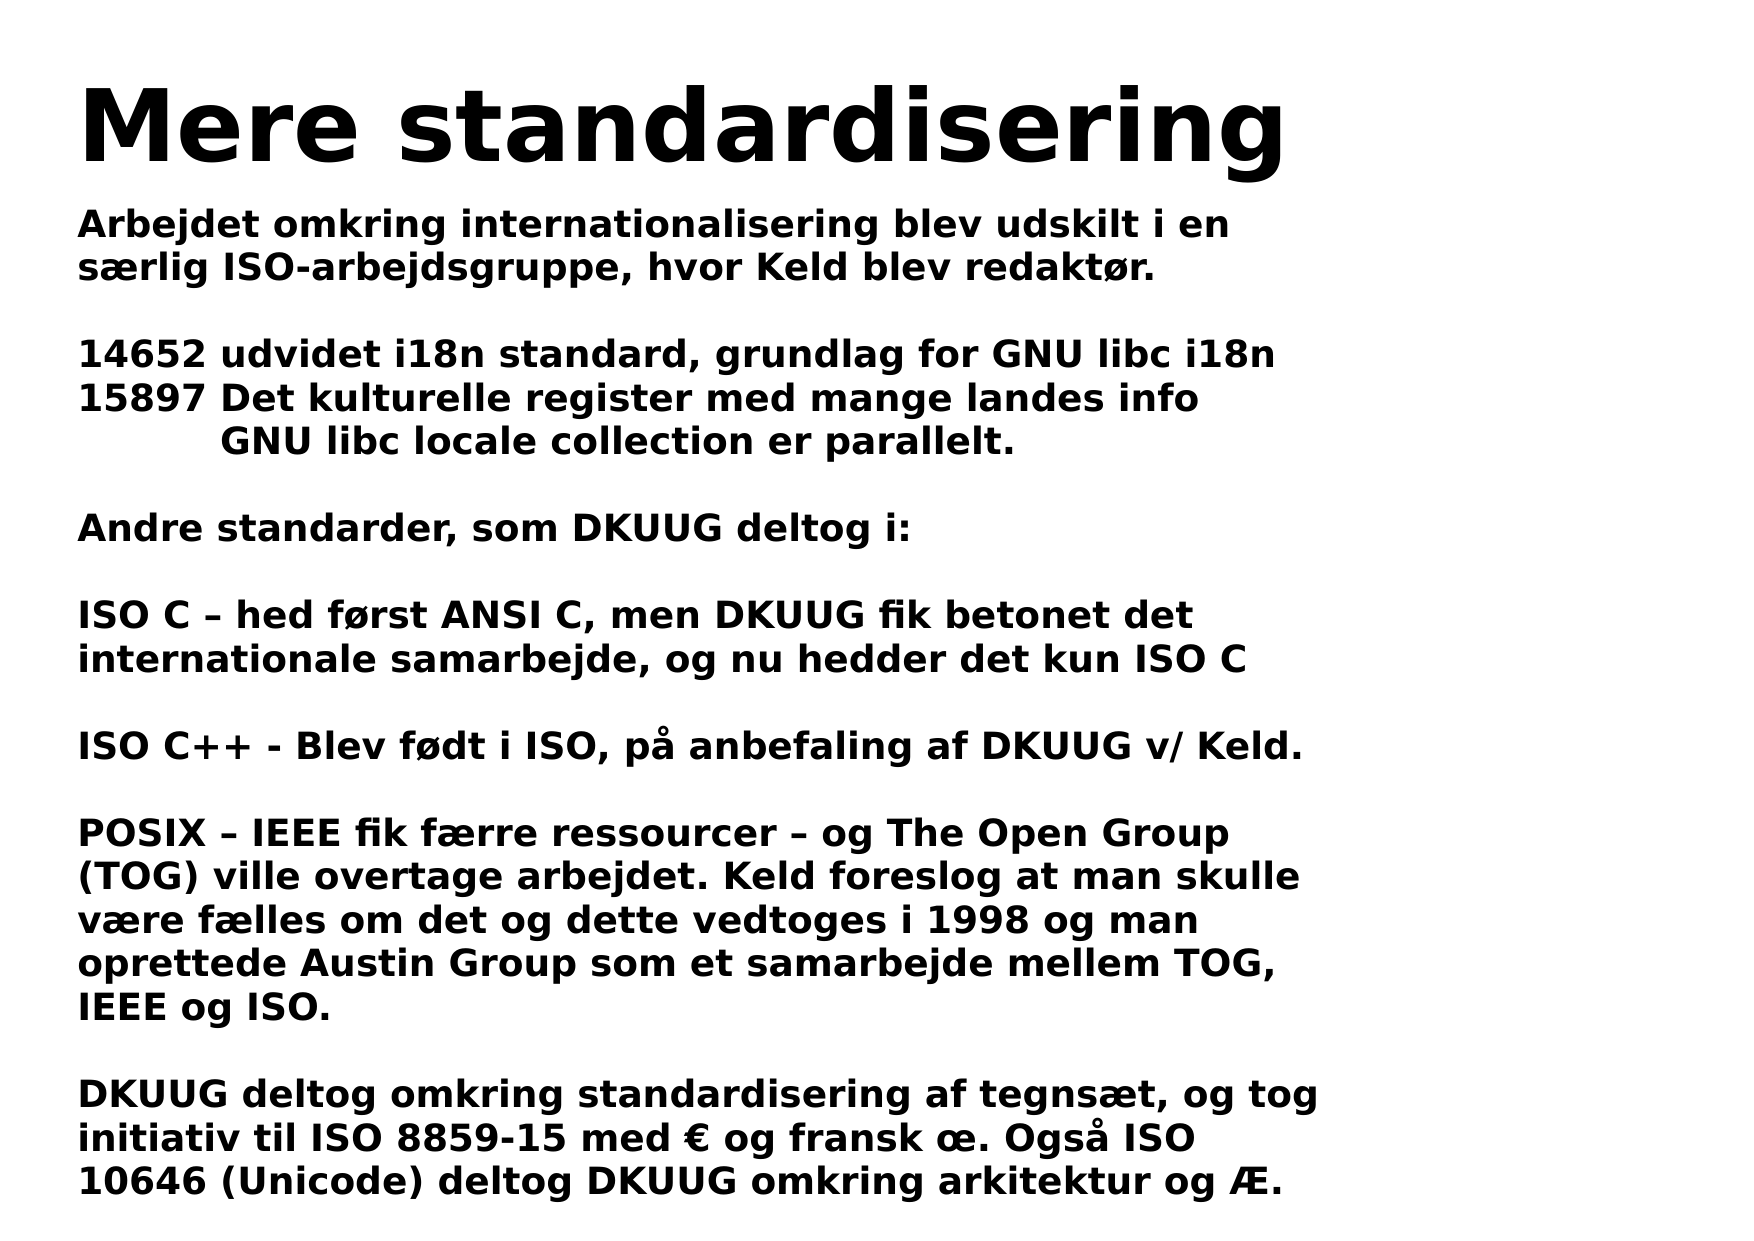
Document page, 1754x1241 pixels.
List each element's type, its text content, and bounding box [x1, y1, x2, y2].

text_box Mere standardisering [62, 61, 1388, 193]
text_box Arbejdet omkring internationalisering blev udskilt i en særlig ISO-arbejdsgruppe, hvor Keld blev redaktør. 14652 udvidet i18n standard, grundlag for GNU libc i18n 15897 Det kulturelle register med mange landes info GNU libc locale collection er parallelt. Andre standarder, som DKUUG deltog i: ISO C – hed først ANSI C, men DKUUG fik betonet det internationale samarbejde, og nu hedder det kun ISO C ISO C++ - Blev født i ISO, på anbefaling af DKUUG v/ Keld. POSIX – IEEE fik færre ressourcer – og The Open Group (TOG) ville overtage arbejdet. Keld foreslog at man skulle være fælles om det og dette vedtoges i 1998 og man oprettede Austin Group som et samarbejde mellem TOG, IEEE og ISO. DKUUG deltog omkring standardisering af tegnsæt, og tog initiativ til ISO 8859-15 med € og fransk œ. Også ISO 10646 (Unicode) deltog DKUUG omkring arkitektur og Æ. [62, 151, 1336, 1241]
